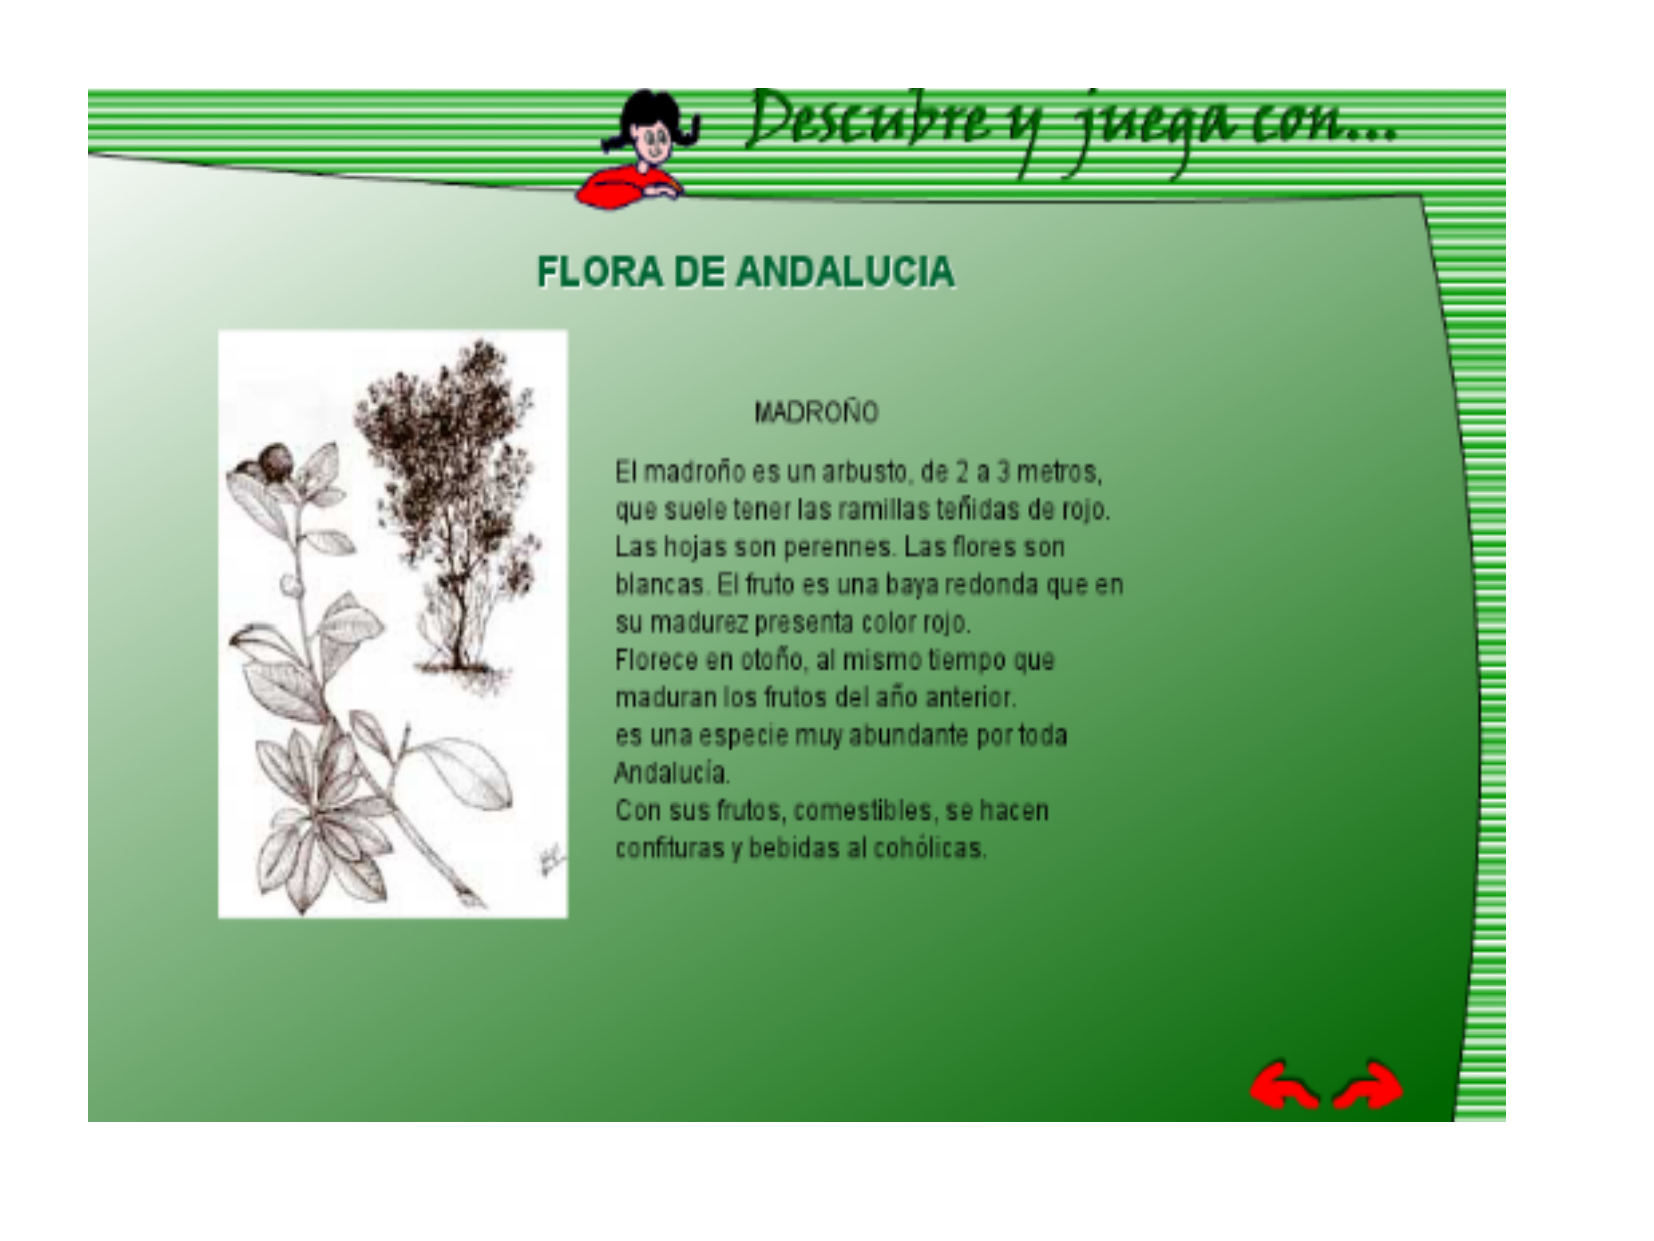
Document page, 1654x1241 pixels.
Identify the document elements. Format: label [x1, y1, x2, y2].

picture [88, 88, 1506, 1123]
